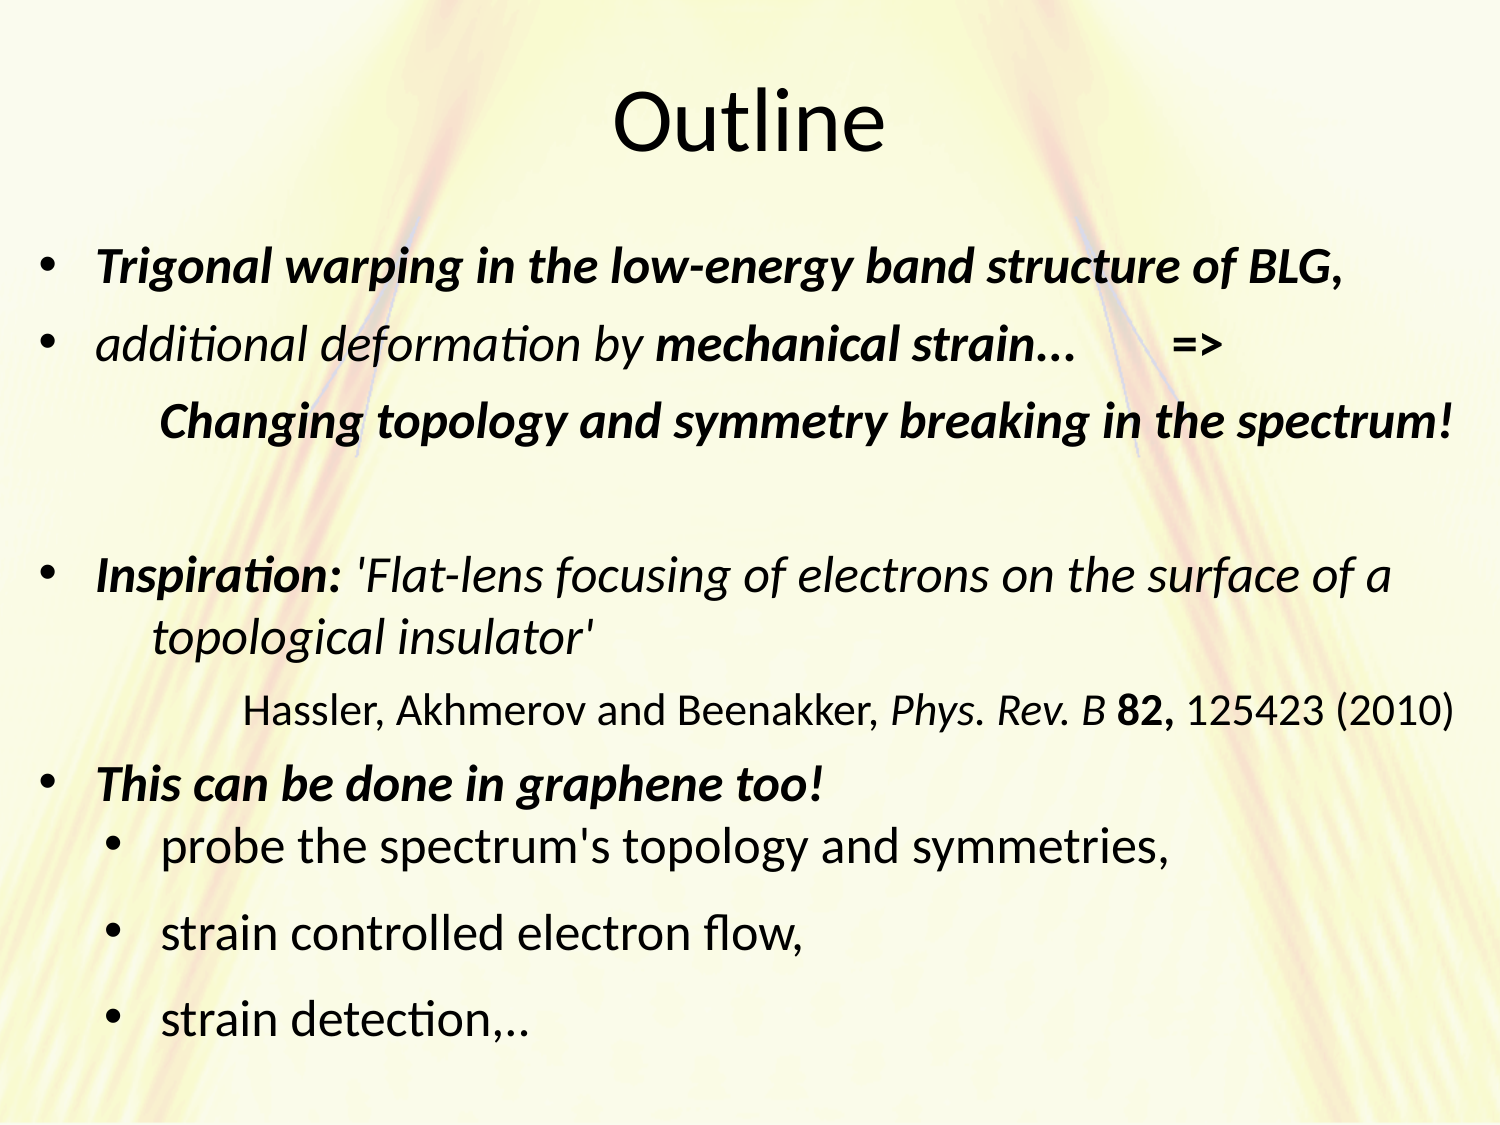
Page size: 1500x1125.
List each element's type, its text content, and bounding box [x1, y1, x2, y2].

title Outline [75, 21, 1426, 209]
picture [0, 0, 1500, 1125]
list Trigonal warping in the low-energy band structure of BLG, additional deformation by mechanical strain... => Changing topology and symmetry breaking in the spectrum! Inspiration: 'Flat-lens focusing of electrons on the surface of a topological insulator' Hassler, Akhmerov and Beenakker, Phys. Rev. B 82, 125423 (2010) This can be done in graphene too! probe the spectrum's topology and symmetries, strain controlled electron flow, strain detection,.. [23, 224, 1471, 1081]
